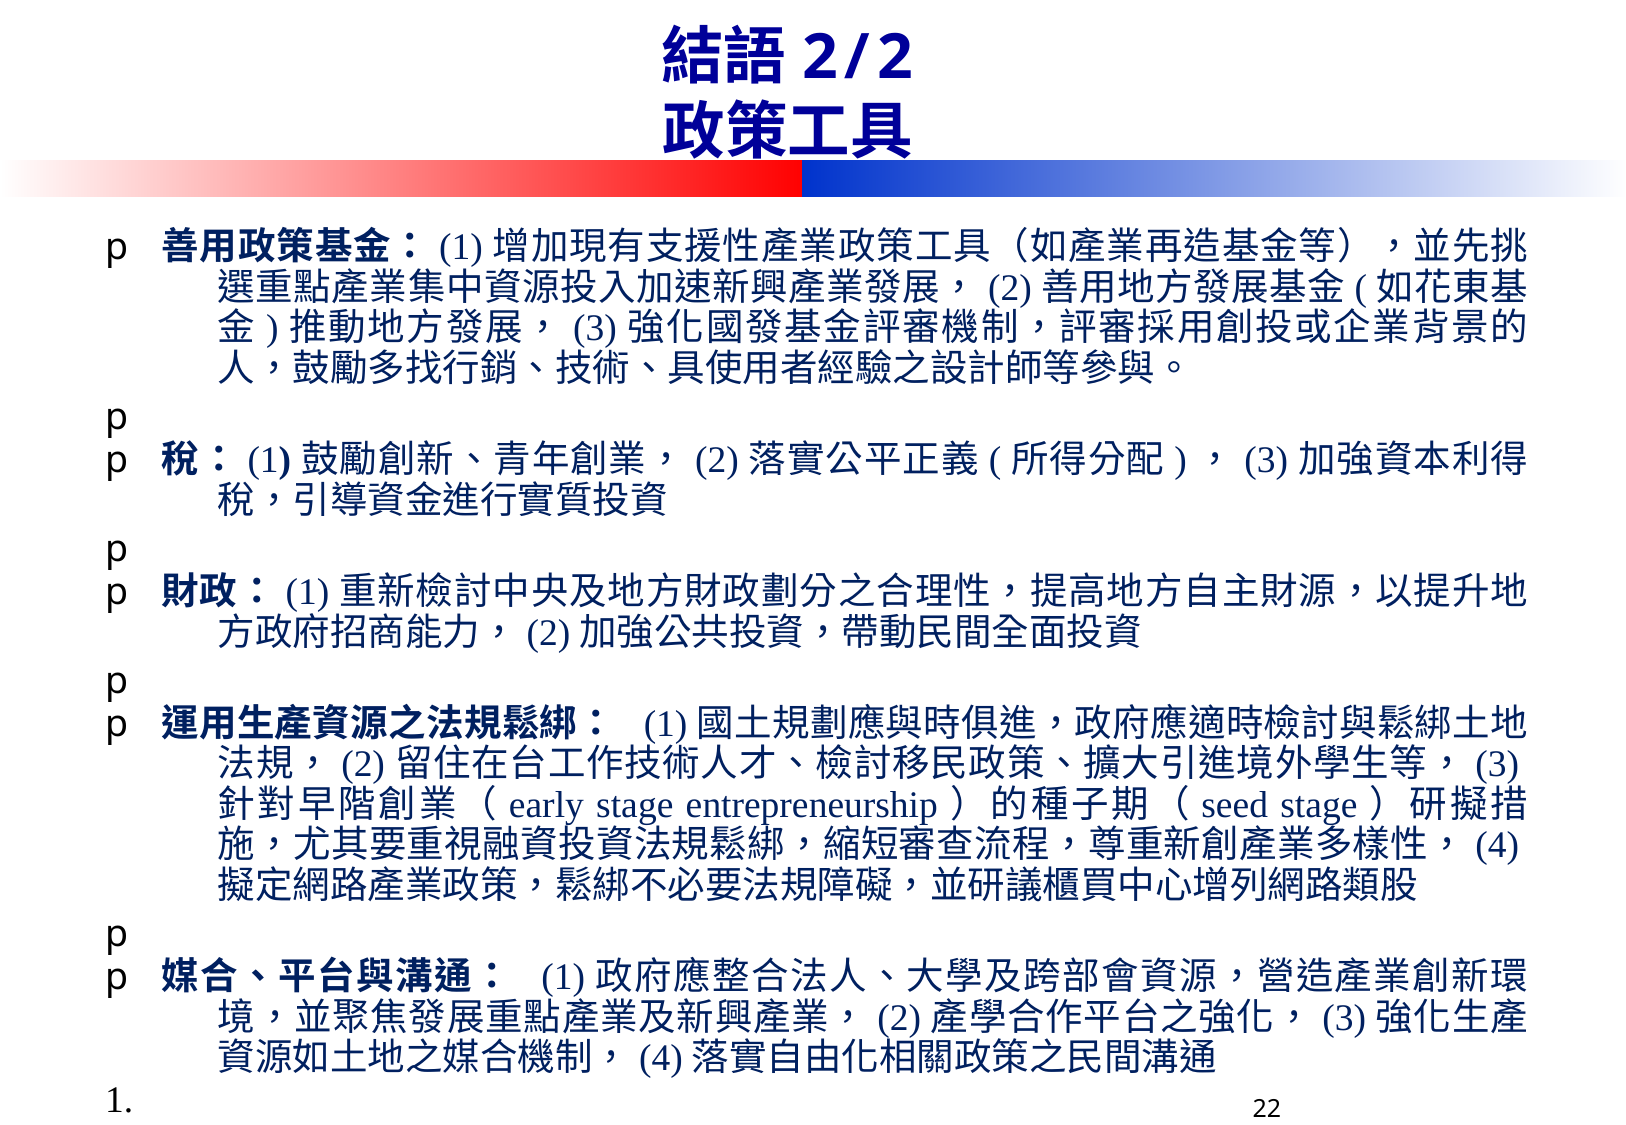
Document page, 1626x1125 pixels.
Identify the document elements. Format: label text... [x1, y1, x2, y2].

text_box 善用政策基金：(1)增加現有支援性產業政策工具（如產業再造基金等），並先挑選重點產業集中資源投入加速新興產業發展，(2)善用地方發展基金(如花東基金)推動地方發展，(3)強化國發基金評審機制，評審採用創投或企業背景的人，鼓勵多找行銷、技術、具使用者經驗之設計師等參與。 稅：(1)鼓勵創新、青年創業，(2)落實公平正義(所得分配)，(3)加強資本利得稅，引導資金進行實質投資 財政：(1)重新檢討中央及地方財政劃分之合理性，提高地方自主財源，以提升地方政府招商能力，(2)加強公共投資，帶動民間全面投資 運用生產資源之法規鬆綁： (1)國土規劃應與時俱進，政府應適時檢討與鬆綁土地法規，(2)留住在台工作技術人才、檢討移民政策、擴大引進境外學生等，(3)針對早階創業（early stage entrepreneurship）的種子期（seed stage）研擬措施，尤其要重視融資投資法規鬆綁，縮短審查流程，尊重新創產業多樣性，(4)擬定網路產業政策，鬆綁不必要法規障礙，並研議櫃買中心增列網路類股 媒合、平台與溝通： (1)政府應整合法人、大學及跨部會資源，營造產業創新環境，並聚焦發展重點產業及新興產業，(2)產學合作平台之強化，(3)強化生產資源如土地之媒合機制，(4)落實自由化相關政策之民間溝通 [90, 219, 1544, 1095]
text_box 22 [1237, 1085, 1617, 1125]
text_box 結語2/2 政策工具 [56, 8, 1520, 138]
